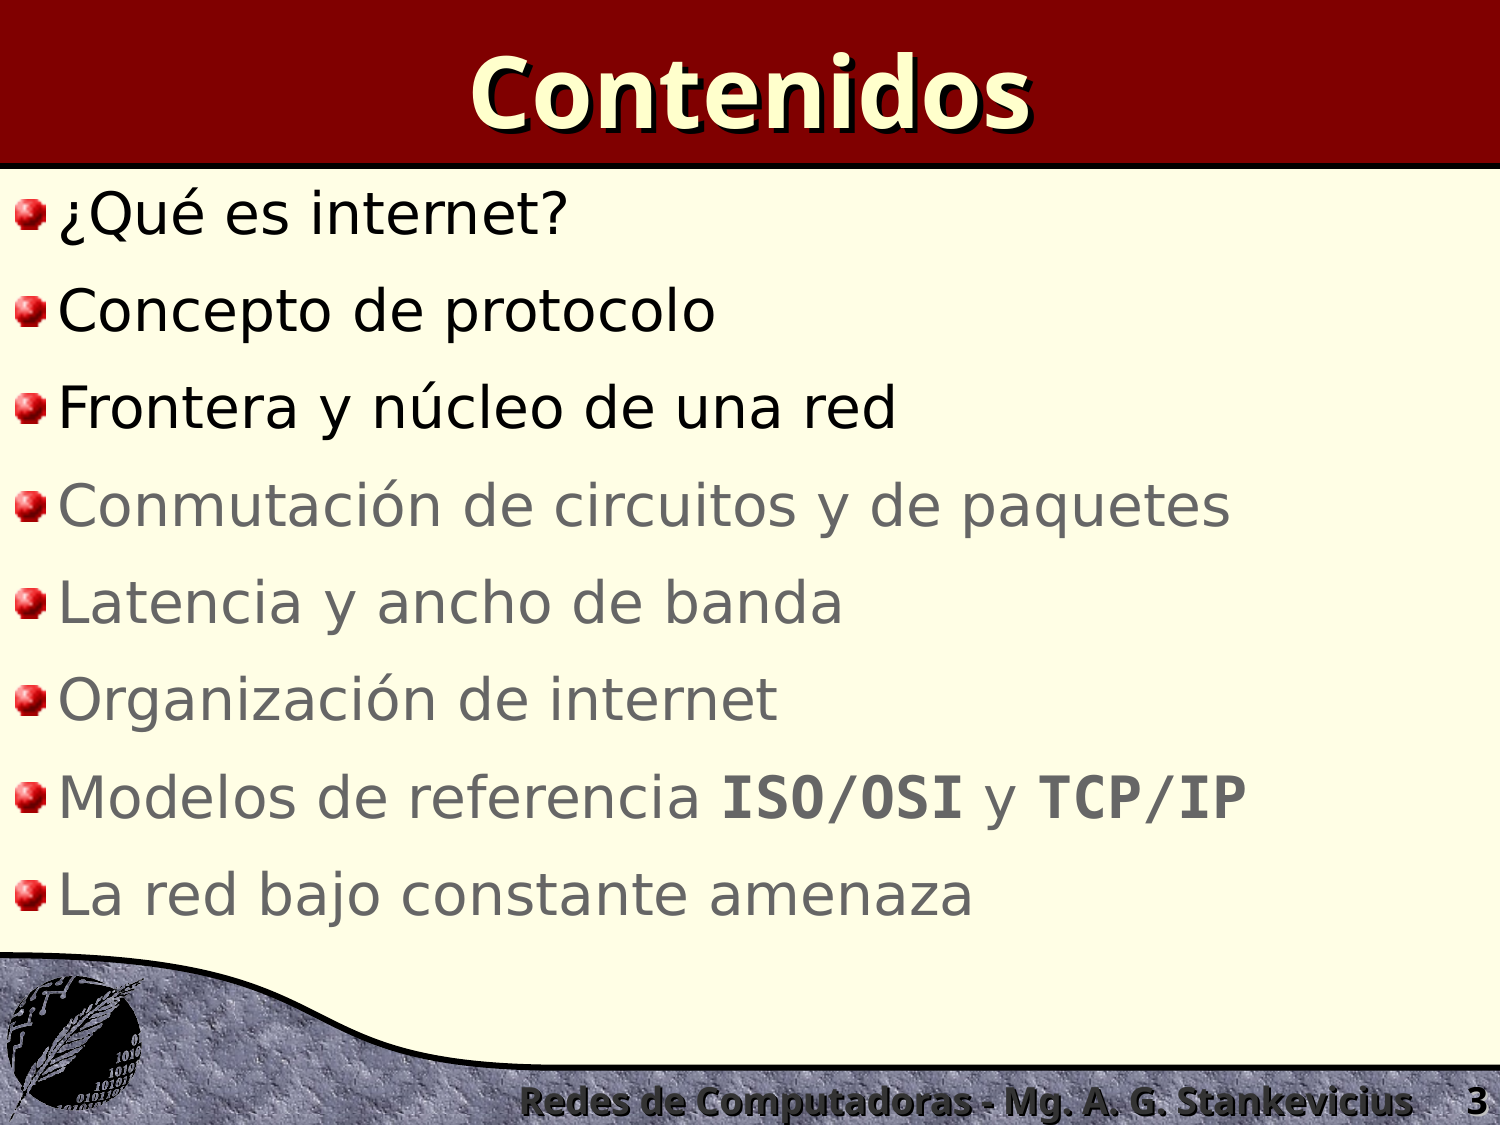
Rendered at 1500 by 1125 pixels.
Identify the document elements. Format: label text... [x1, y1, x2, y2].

title Contenidos [15, 5, 1485, 160]
picture [790, 1100, 795, 1110]
picture [1047, 1100, 1054, 1110]
picture [0, 959, 1500, 1125]
list ¿Qué es internet? Concepto de protocolo Frontera y núcleo de una red Conmutación de circuitos y de paquetes Latencia y ancho de banda Organización de internet Modelos de referencia ISO/OSI y TCP/IP La red bajo constante amenaza [0, 180, 1500, 930]
